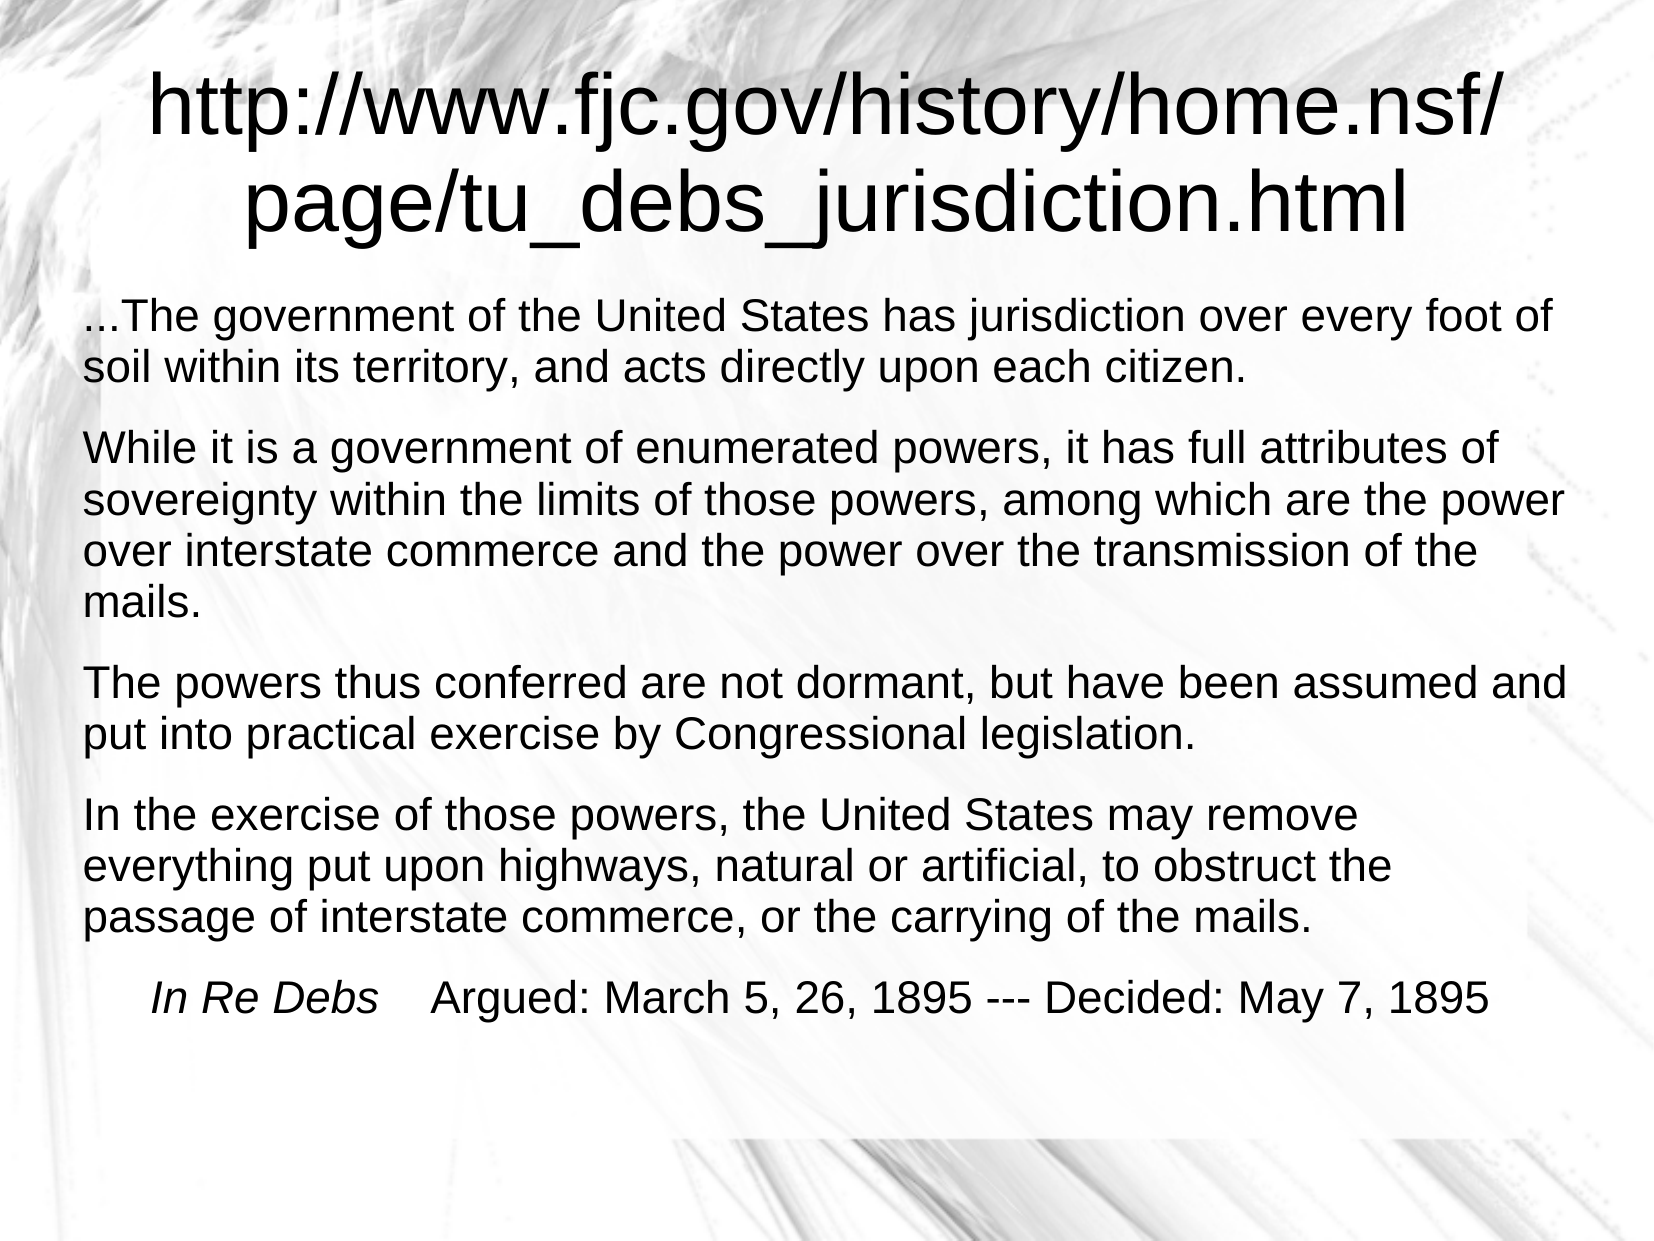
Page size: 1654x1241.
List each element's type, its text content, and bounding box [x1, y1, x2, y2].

title http://www.fjc.gov/history/home.nsf/page/tu_debs_jurisdiction.html [82, 49, 1571, 257]
picture [0, 0, 1654, 1241]
list ...The government of the United States has jurisdiction over every foot of soil within its territory, and acts directly upon each citizen. While it is a government of enumerated powers, it has full attributes of sovereignty within the limits of those powers, among which are the power over interstate commerce and the power over the transmission of the mails. The powers thus conferred are not dormant, but have been assumed and put into practical exercise by Congressional legislation. In the exercise of those powers, the United States may remove everything put upon highways, natural or artificial, to obstruct the passage of interstate commerce, or the carrying of the mails. In Re Debs Argued: March 5, 26, 1895 --- Decided: May 7, 1895 [82, 290, 1571, 1109]
